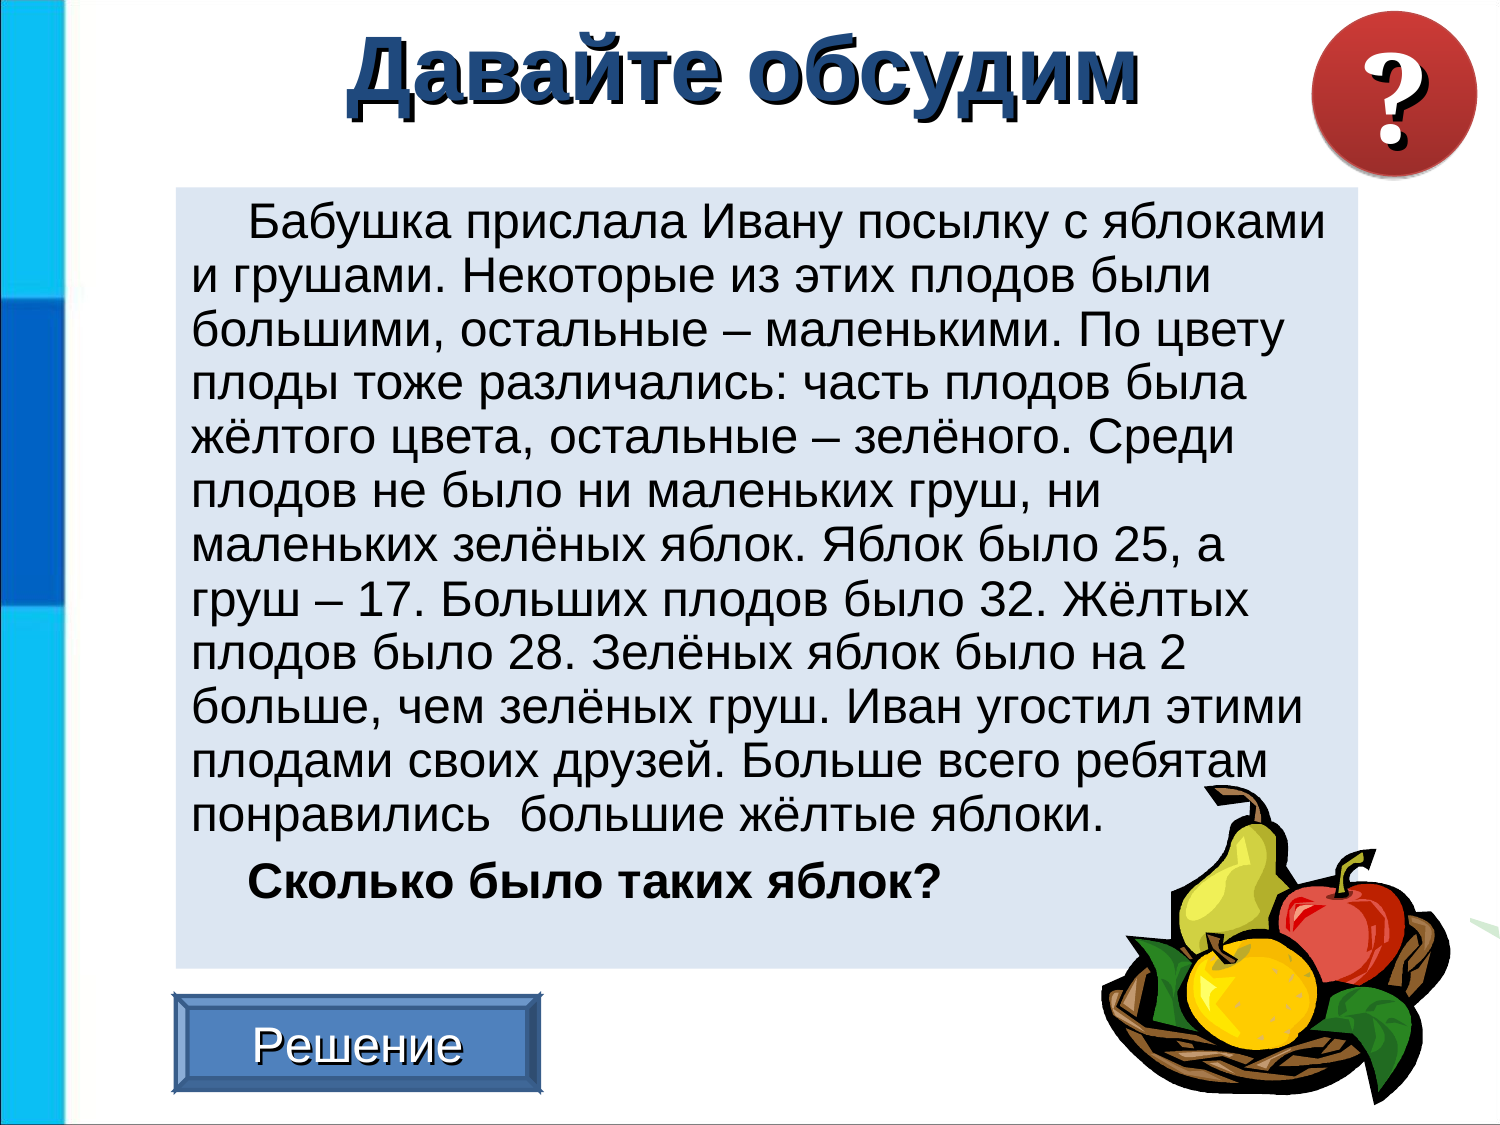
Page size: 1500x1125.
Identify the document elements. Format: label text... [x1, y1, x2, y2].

list Бабушка прислала Ивану посылку с яблоками и грушами. Некоторые из этих плодов были большими, остальные – маленькими. По цвету плоды тоже различались: часть плодов была жёлтого цвета, остальные – зелёного. Среди плодов не было ни маленьких груш, ни маленьких зелёных яблок. Яблок было 25, а груш – 17. Больших плодов было 32. Жёлтых плодов было 28. Зелёных яблок было на 2 больше, чем зелёных груш. Иван угостил этими плодами своих друзей. Больше всего ребятам понравились большие жёлтые яблоки. Сколько было таких яблок? [175, 187, 1359, 969]
text_box ? [1312, 11, 1477, 176]
title Давайте обсудим [117, 11, 1372, 116]
text_box [1470, 917, 1500, 940]
picture [0, 0, 1500, 1125]
text_box [1101, 785, 1451, 1106]
text_box Решение [188, 1008, 527, 1078]
